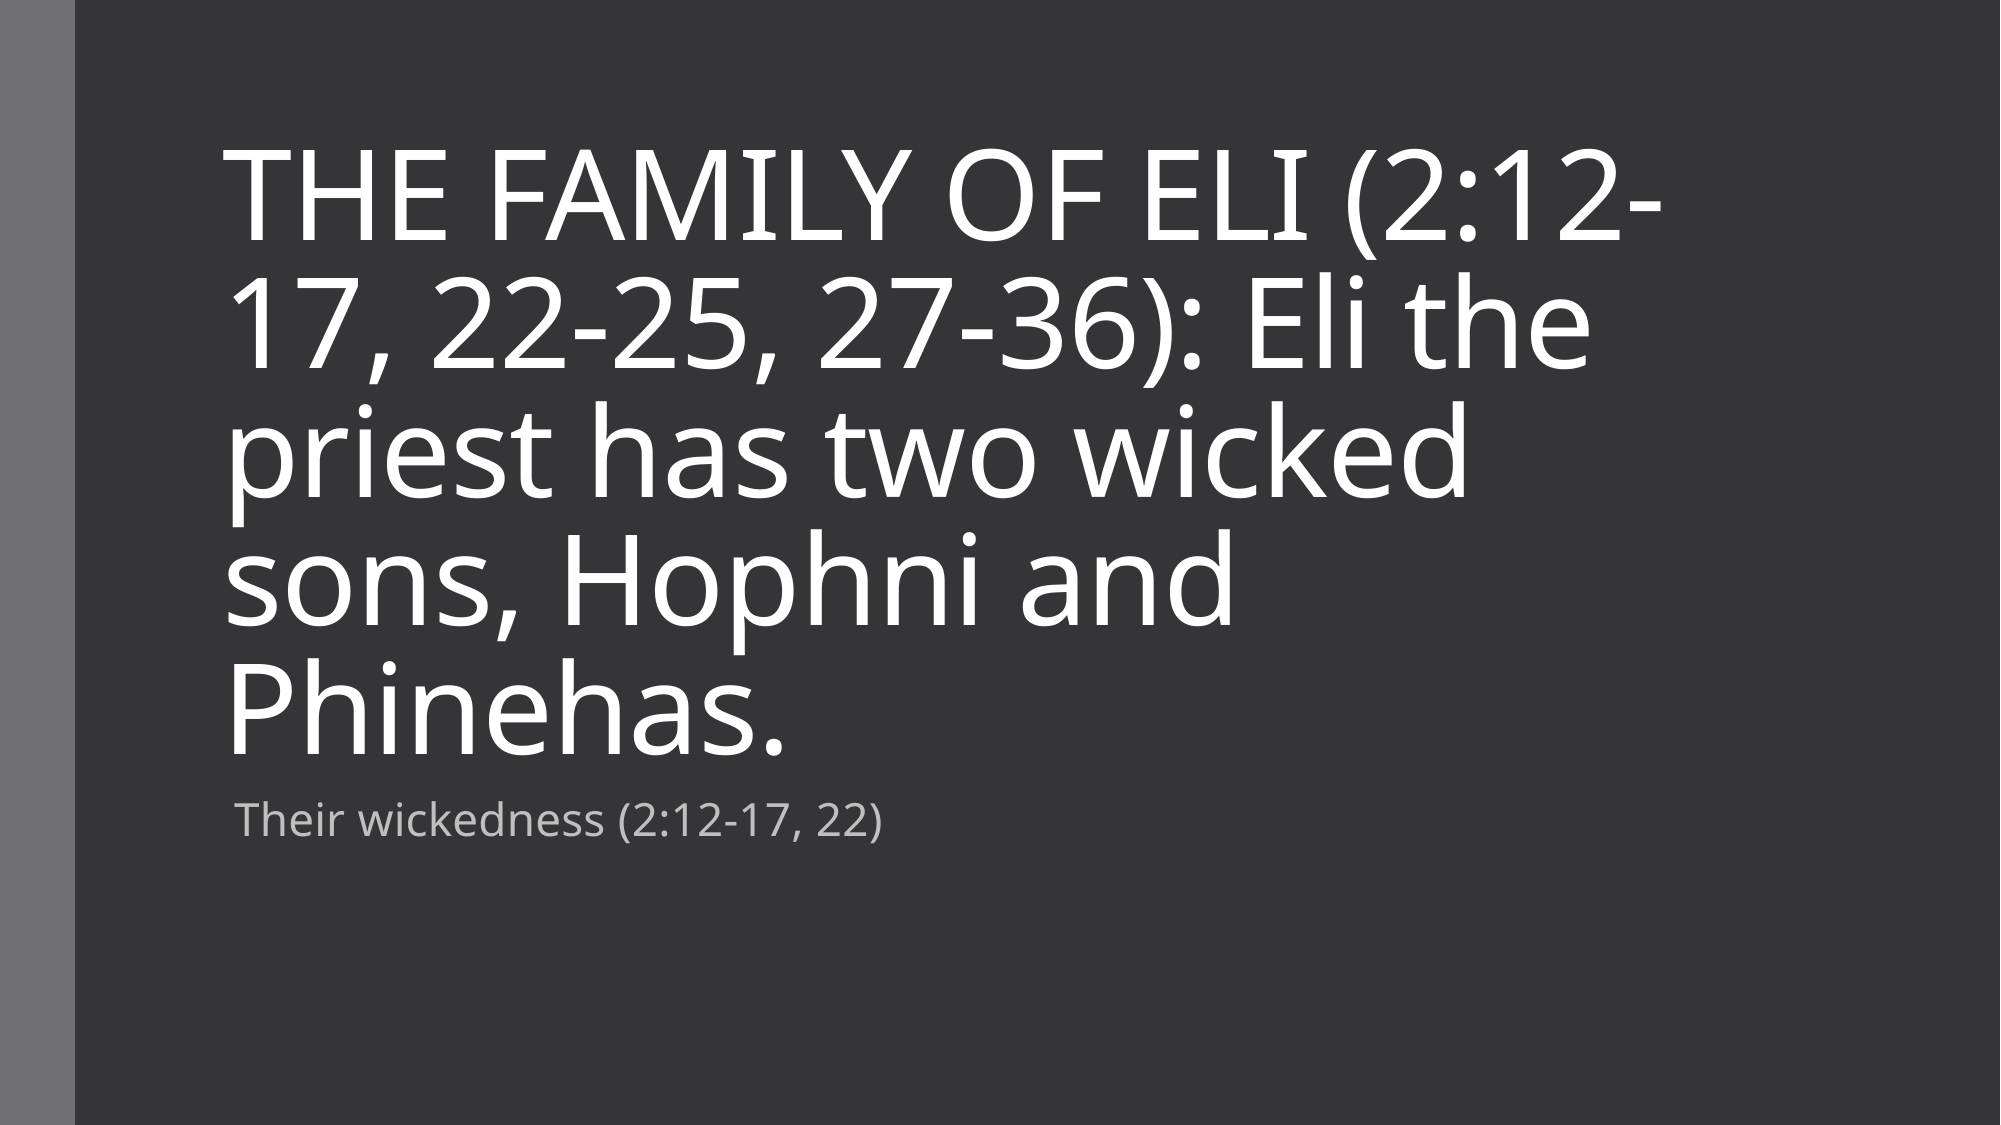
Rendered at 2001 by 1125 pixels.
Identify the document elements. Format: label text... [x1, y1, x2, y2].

subtitle Their wickedness (2:12-17, 22) [206, 787, 1752, 1066]
title THE FAMILY OF ELI (2:12-17, 22-25, 27-36): Eli the priest has two wicked sons, Hophni and Phinehas. [206, 124, 1752, 787]
